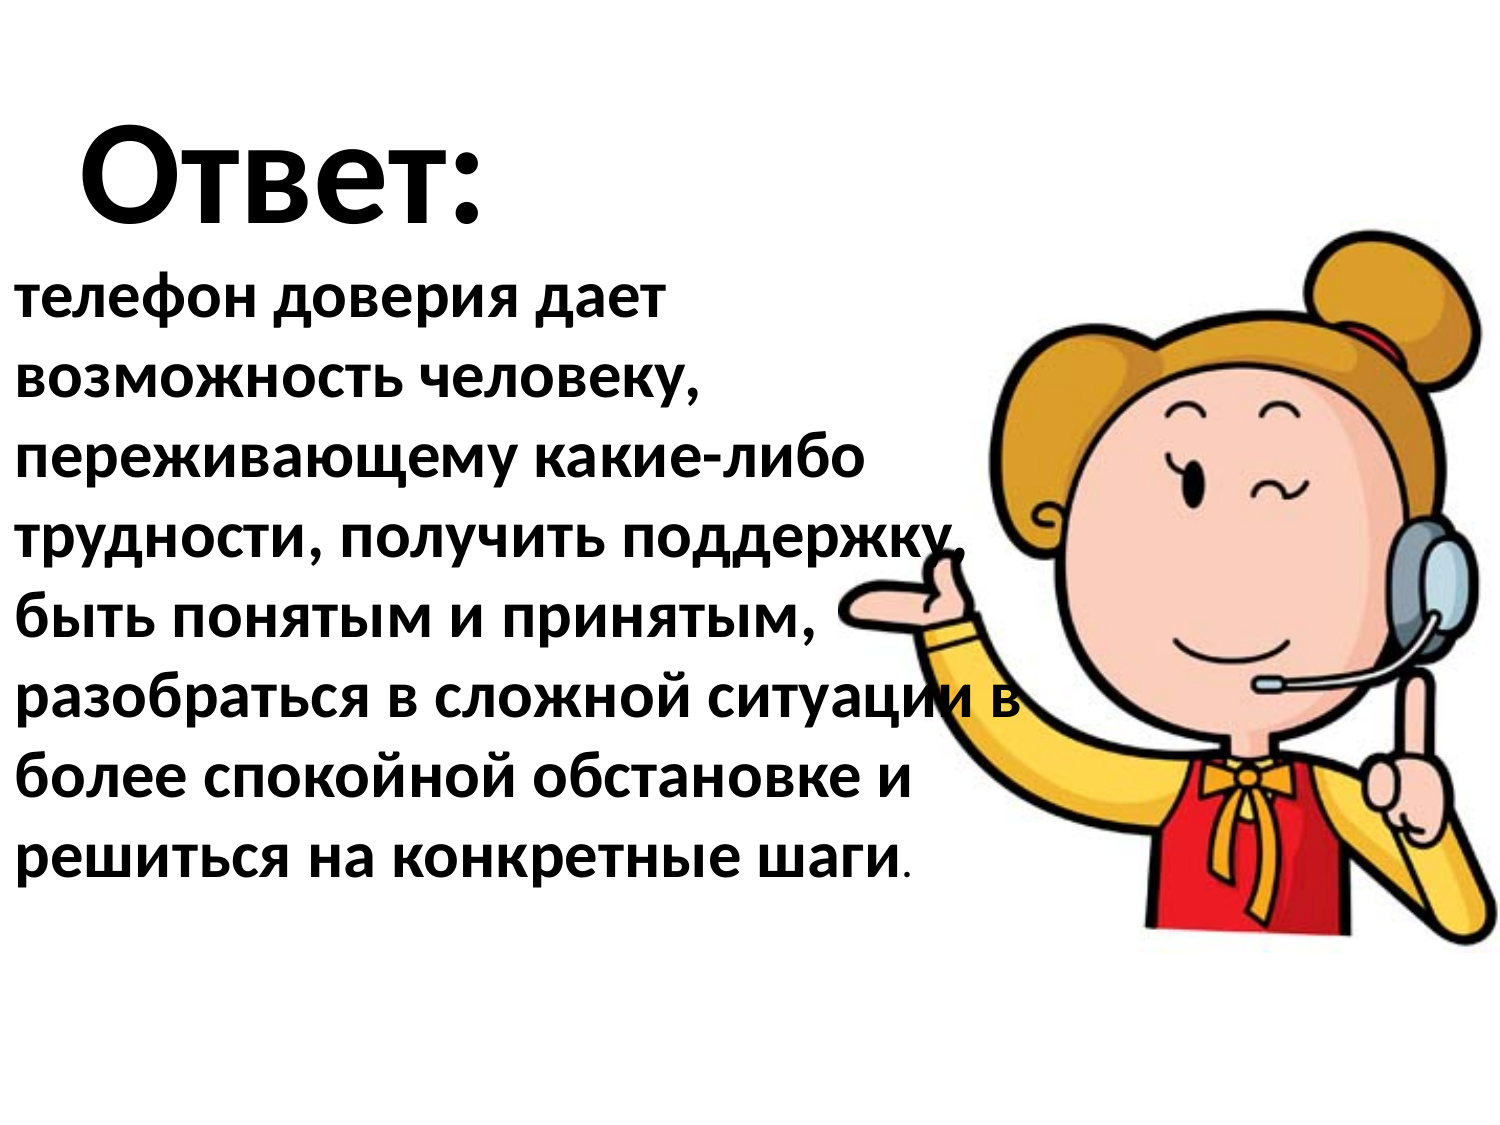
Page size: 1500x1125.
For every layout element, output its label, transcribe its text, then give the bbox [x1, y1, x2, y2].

picture [838, 219, 1500, 953]
text_box Ответ: [64, 66, 668, 243]
text_box телефон доверия дает возможность человеку, переживающему какие-либо трудности, получить поддержку, быть понятым и принятым, разобраться в сложной ситуации в более спокойной обстановке и решиться на конкретные шаги. [0, 243, 1055, 898]
